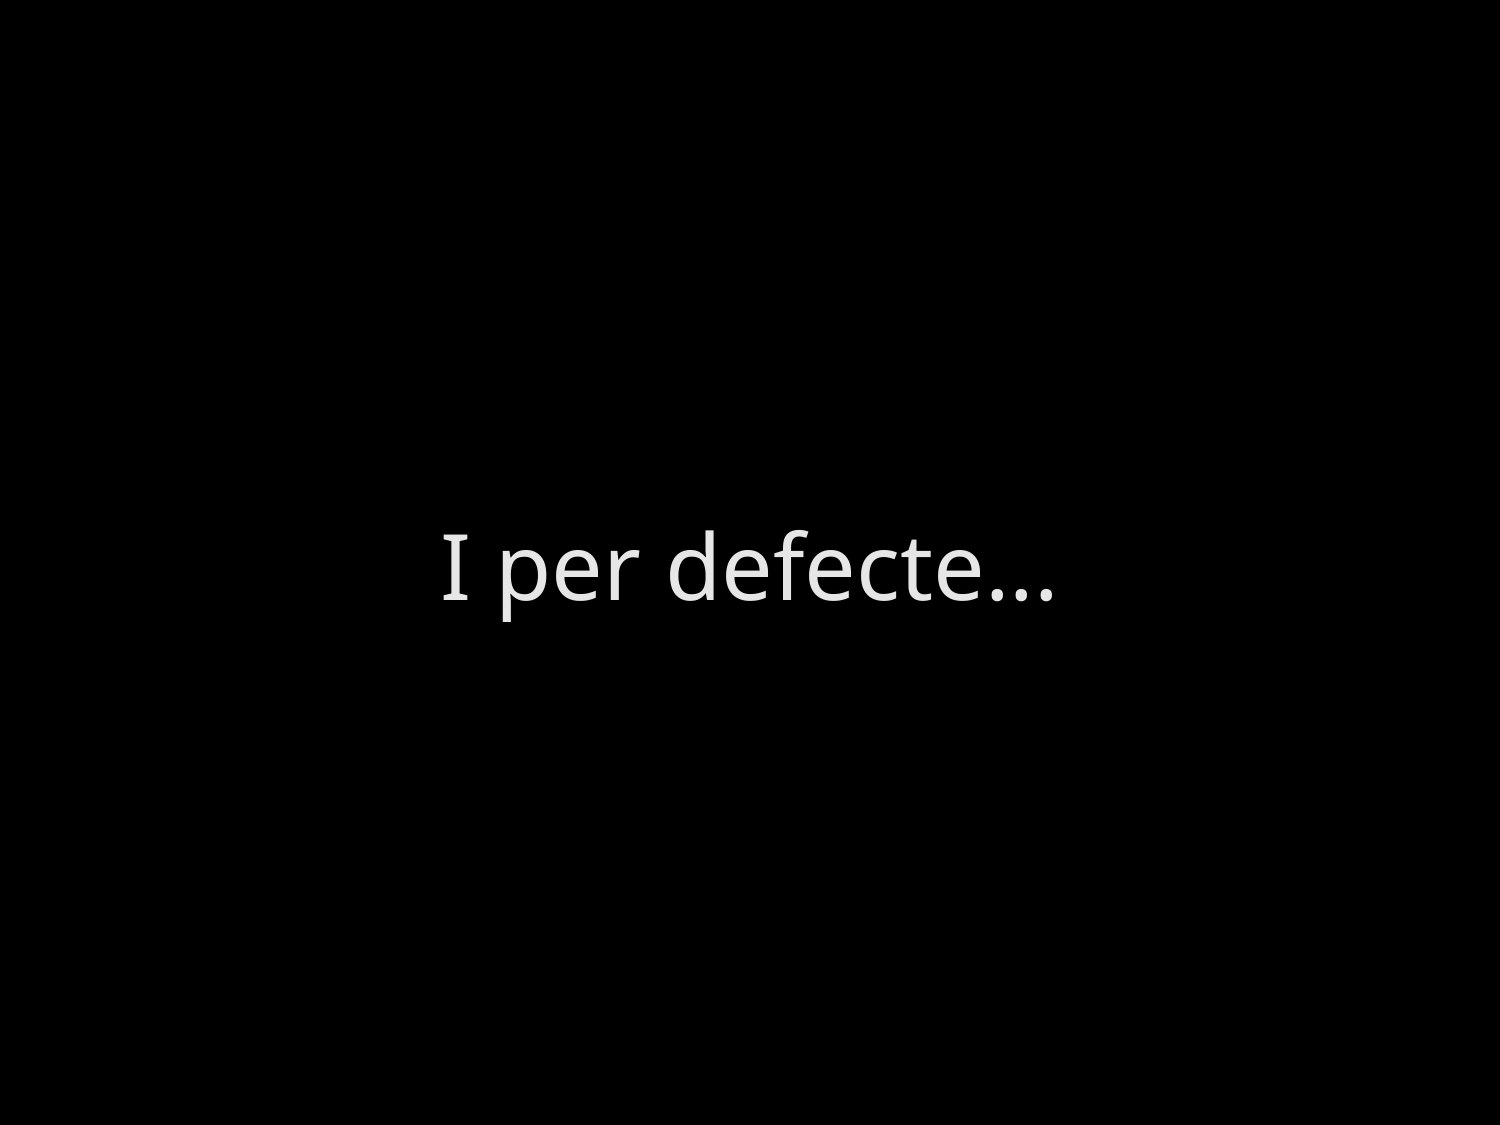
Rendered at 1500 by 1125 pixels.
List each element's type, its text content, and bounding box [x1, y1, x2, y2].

subtitle I per defecte... [109, 112, 1391, 1013]
